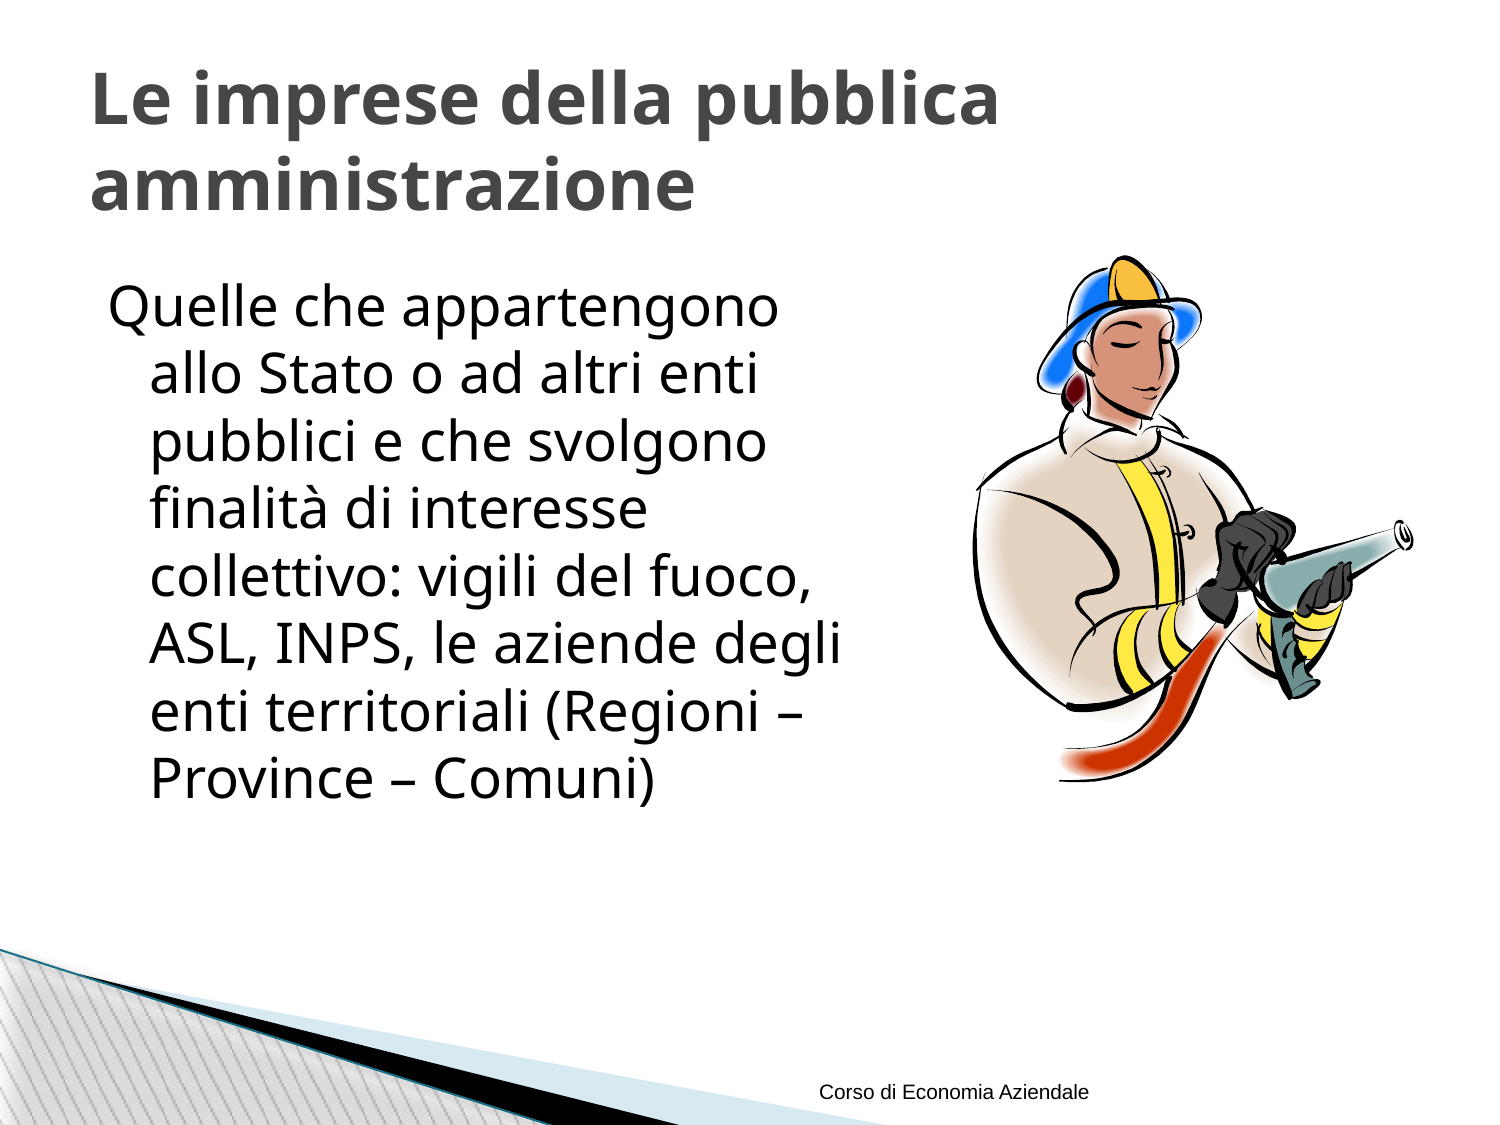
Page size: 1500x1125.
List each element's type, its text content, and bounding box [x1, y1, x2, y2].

footer Corso di Economia Aziendale [718, 1051, 1105, 1112]
picture [965, 255, 1416, 785]
title Le imprese della pubblica amministrazione [75, 45, 1425, 233]
list Quelle che appartengono allo Stato o ad altri enti pubblici e che svolgono finalità di interesse collettivo: vigili del fuoco, ASL, INPS, le aziende degli enti territoriali (Regioni – Province – Comuni) [75, 262, 880, 858]
